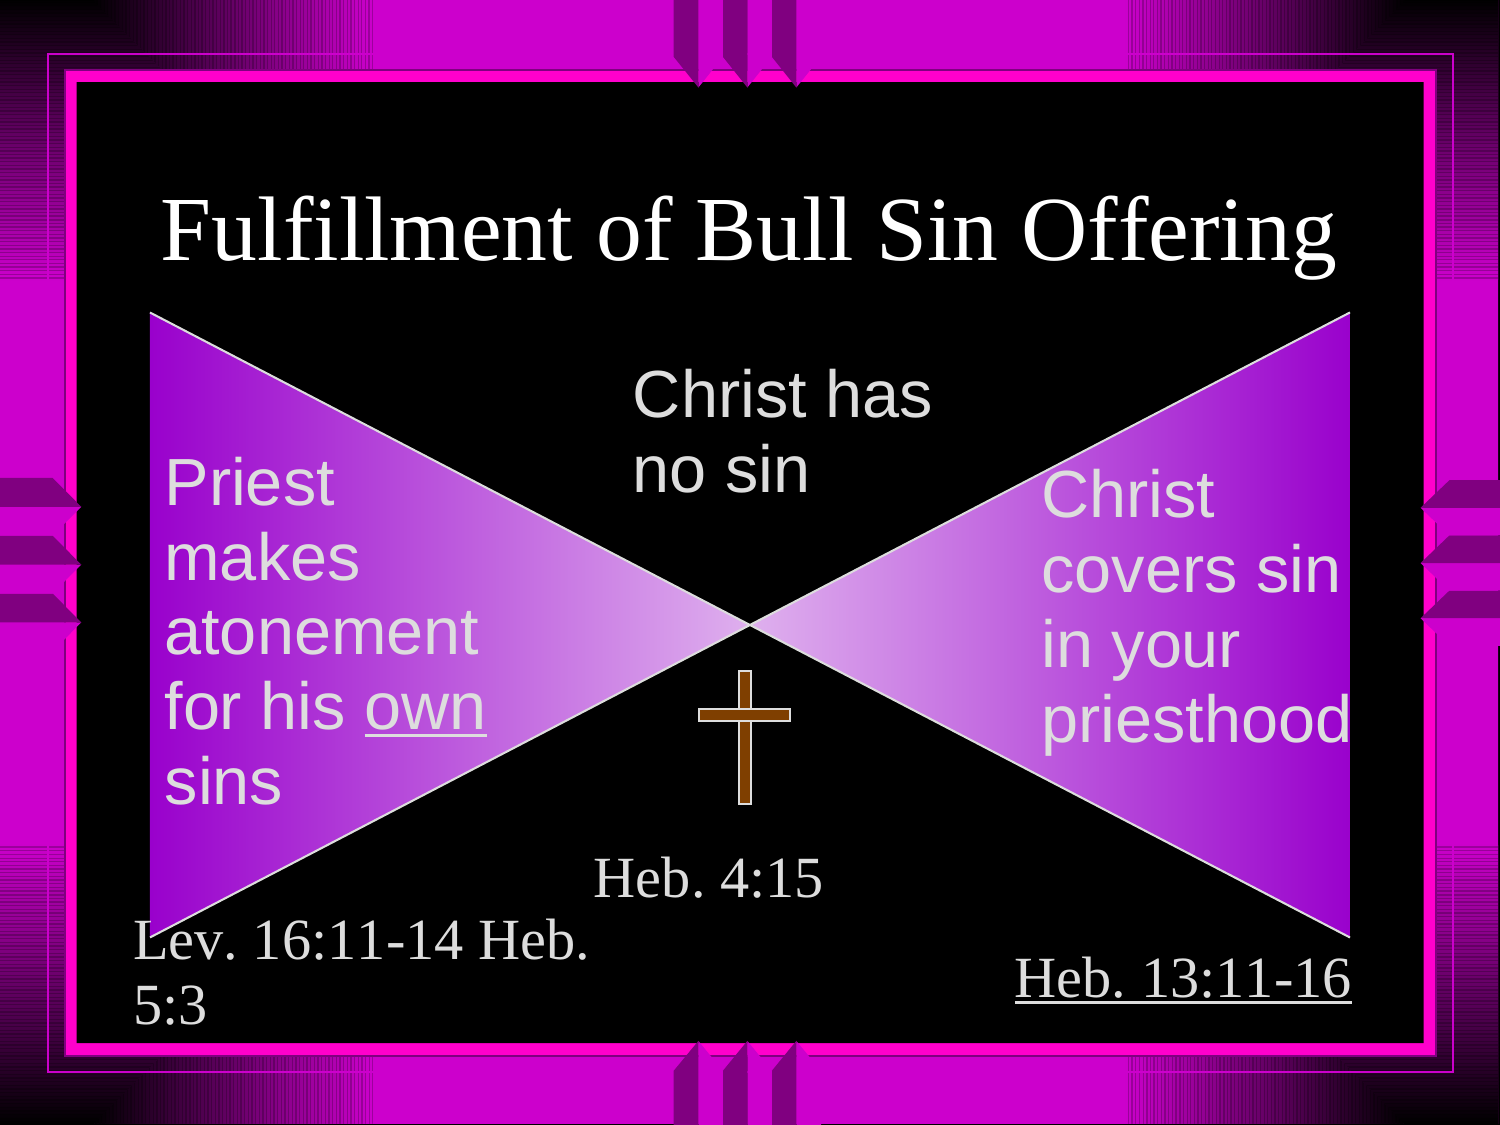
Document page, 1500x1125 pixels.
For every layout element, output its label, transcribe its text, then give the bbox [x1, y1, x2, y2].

text_box [550, 523, 745, 727]
text_box [755, 483, 1351, 936]
text_box Heb. 13:11-16 [999, 937, 1401, 1018]
text_box [149, 827, 357, 899]
text_box Priest makes atonement for his own sins [149, 437, 550, 827]
text_box Christ has no sin [617, 349, 988, 515]
text_box Lev. 16:11-14 Heb. 5:3 [118, 899, 619, 1045]
text_box [149, 314, 384, 437]
text_box Christ covers sin in your priesthood [1026, 449, 1412, 765]
title Fulfillment of Bull Sin Offering [112, 99, 1388, 288]
text_box Heb. 4:15 [578, 837, 908, 918]
text_box [1092, 314, 1351, 449]
text_box [699, 671, 790, 804]
